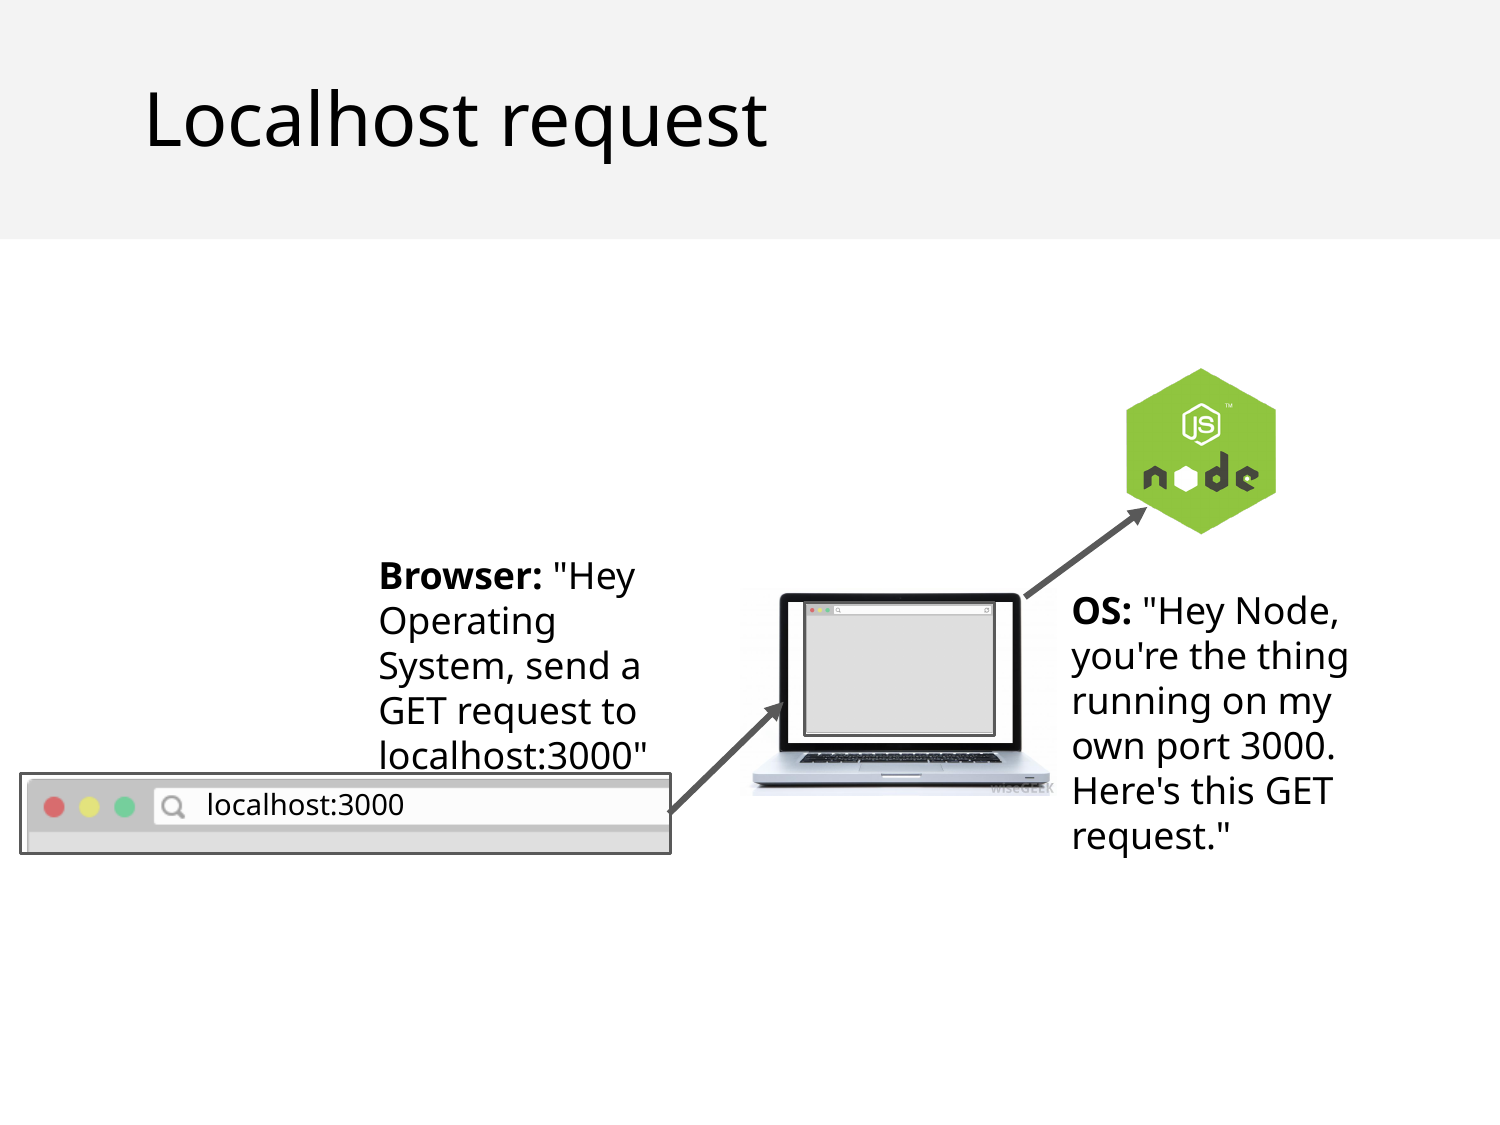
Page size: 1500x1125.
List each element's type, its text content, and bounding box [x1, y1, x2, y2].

picture [22, 775, 669, 852]
picture [1115, 366, 1286, 537]
text_box localhost:3000 [191, 771, 623, 843]
picture [740, 588, 1056, 796]
text_box OS: "Hey Node, you're the thing running on my own port 3000. Here's this GET request." [1056, 572, 1424, 812]
text_box Browser: "Hey Operating System, send a GET request to localhost:3000" [363, 536, 713, 776]
title Localhost request [128, 56, 1372, 183]
